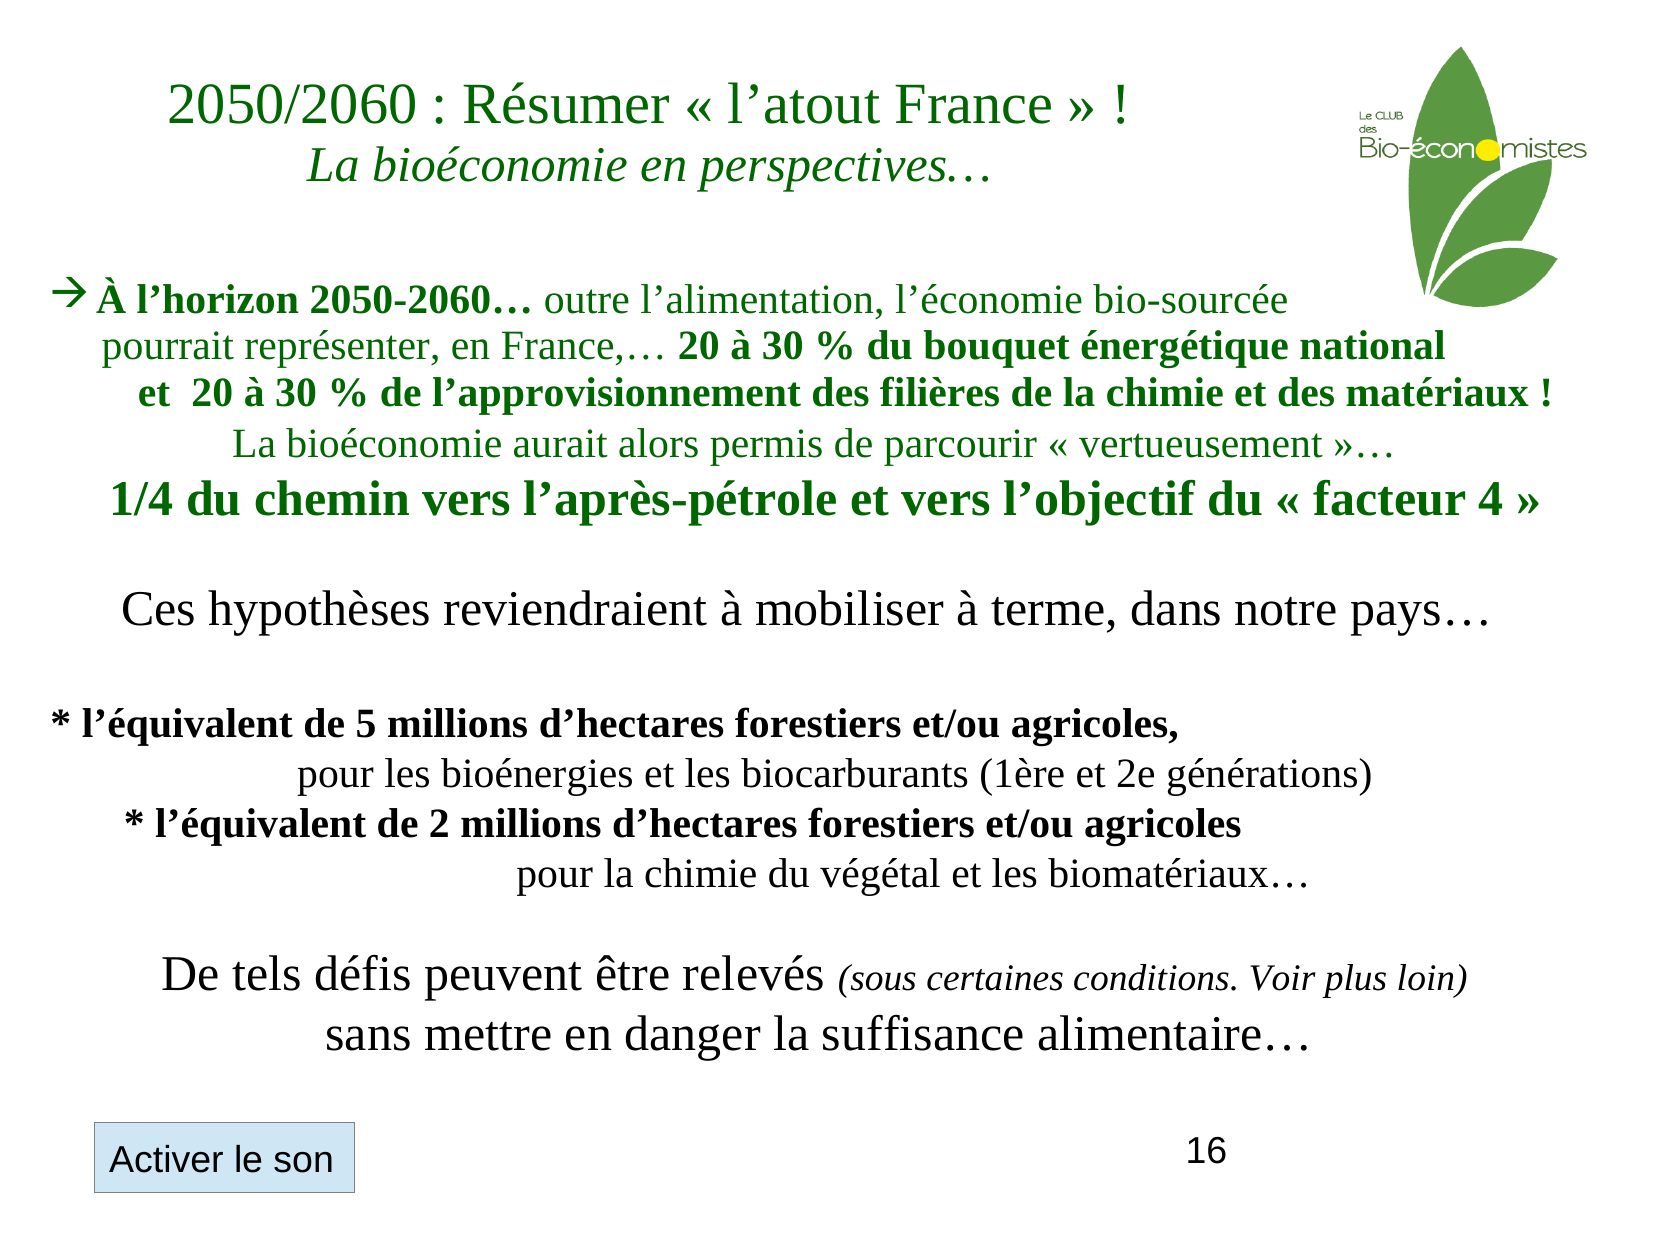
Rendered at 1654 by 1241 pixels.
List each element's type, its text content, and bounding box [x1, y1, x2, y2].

picture [1358, 29, 1606, 268]
text_box <numéro> [1185, 1129, 1560, 1204]
text_box Activer le son [94, 1122, 355, 1193]
text_box À l’horizon 2050-2060… outre l’alimentation, l’économie bio-sourcée pourrait représenter, en France,… 20 à 30 % du bouquet énergétique national et 20 à 30 % de l’approvisionnement des filières de la chimie et des matériaux ! La bioéconomie aurait alors permis de parcourir « vertueusement »… 1/4 du chemin vers l’après-pétrole et vers l’objectif du « facteur 4 » Ces hypothèses reviendraient à mobiliser à terme, dans notre pays… * l’équivalent de 5 millions d’hectares forestiers et/ou agricoles, pour les bioénergies et les biocarburants (1ère et 2e générations) * l’équivalent de 2 millions d’hectares forestiers et/ou agricoles pour la chimie du végétal et les biomatériaux… De tels défis peuvent être relevés (sous certaines conditions. Voir plus loin) sans mettre en danger la suffisance alimentaire… [34, 268, 1606, 1069]
text_box 2050/2060 : Résumer « l’atout France » ! La bioéconomie en perspectives… [0, 64, 1300, 195]
